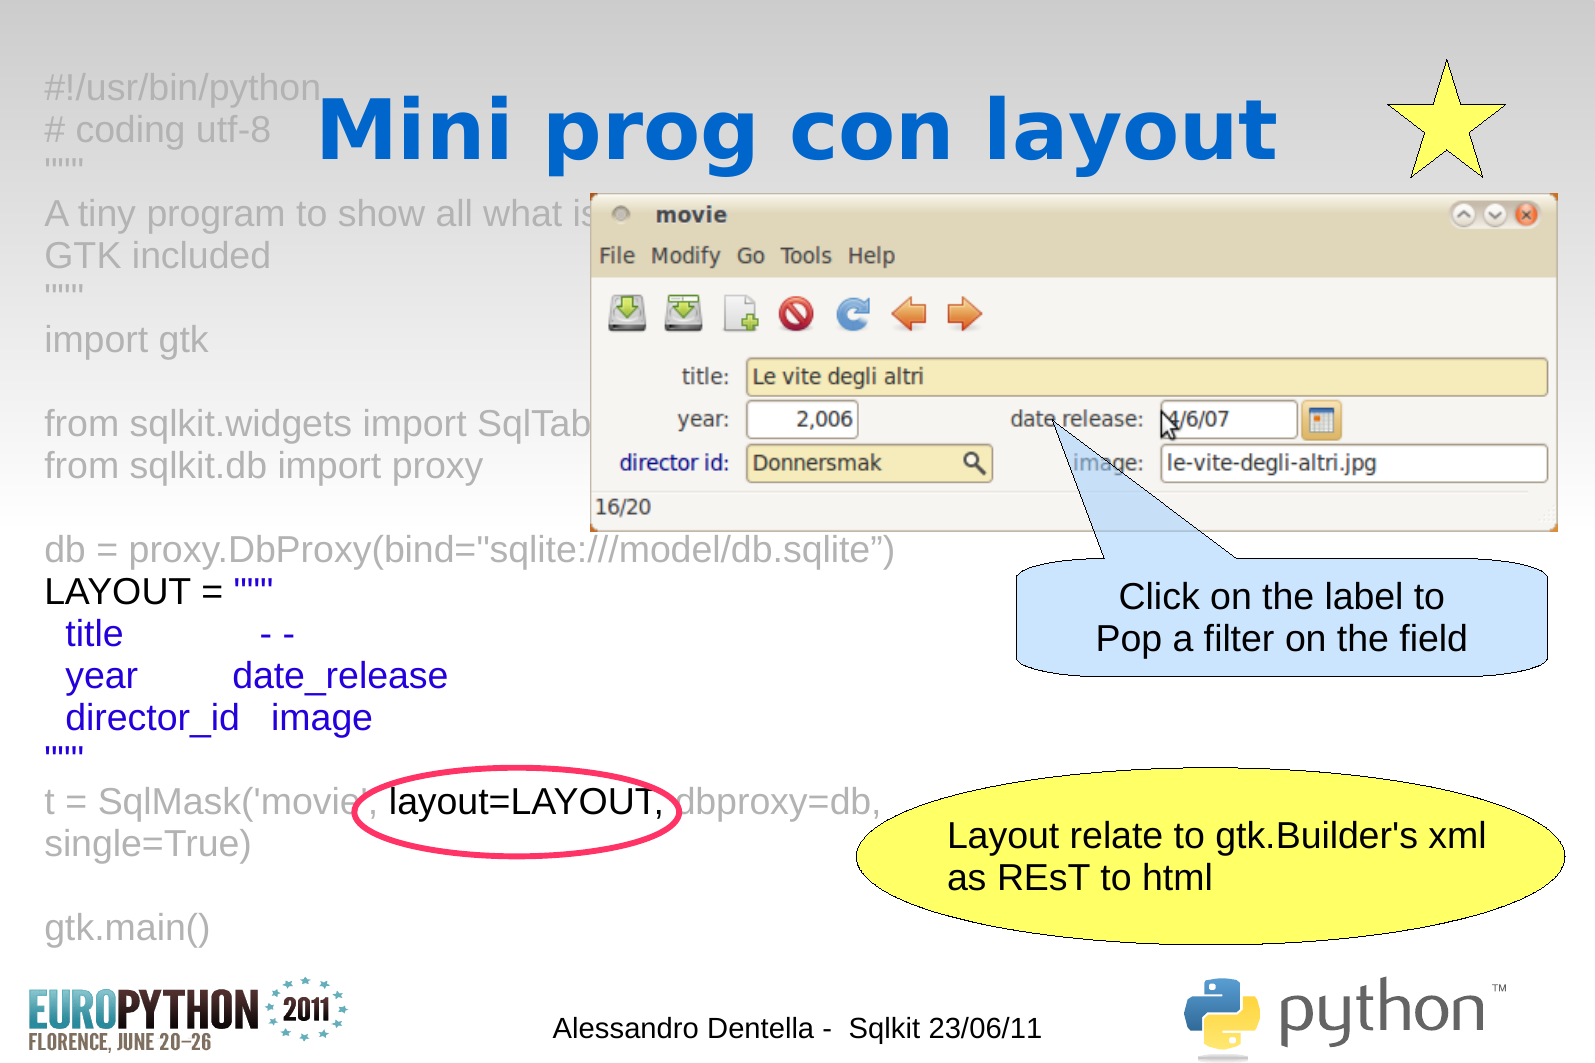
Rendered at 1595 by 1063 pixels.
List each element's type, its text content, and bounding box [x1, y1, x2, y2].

text_box Layout relate to gtk.Builder's xml as REsT to html [856, 767, 1566, 945]
picture [590, 193, 1558, 532]
text_box [1387, 59, 1506, 178]
text_box Click on the label to Pop a filter on the field [1016, 419, 1548, 677]
picture [29, 974, 355, 1058]
text_box [354, 767, 680, 857]
text_box #!/usr/bin/python # coding utf-8 """ A tiny program to show all what is needed, GTK included """ import gtk from sqlkit.widgets import SqlTable, SqlMask from sqlkit.db import proxy db = proxy.DbProxy(bind="sqlite:///model/db.sqlite”) LAYOUT = """ title - - year date_release director_id image """ t = SqlMask('movie', layout=LAYOUT, dbproxy=db, single=True) gtk.main() [29, 59, 1031, 956]
title Mini prog con layout [79, 49, 1515, 193]
